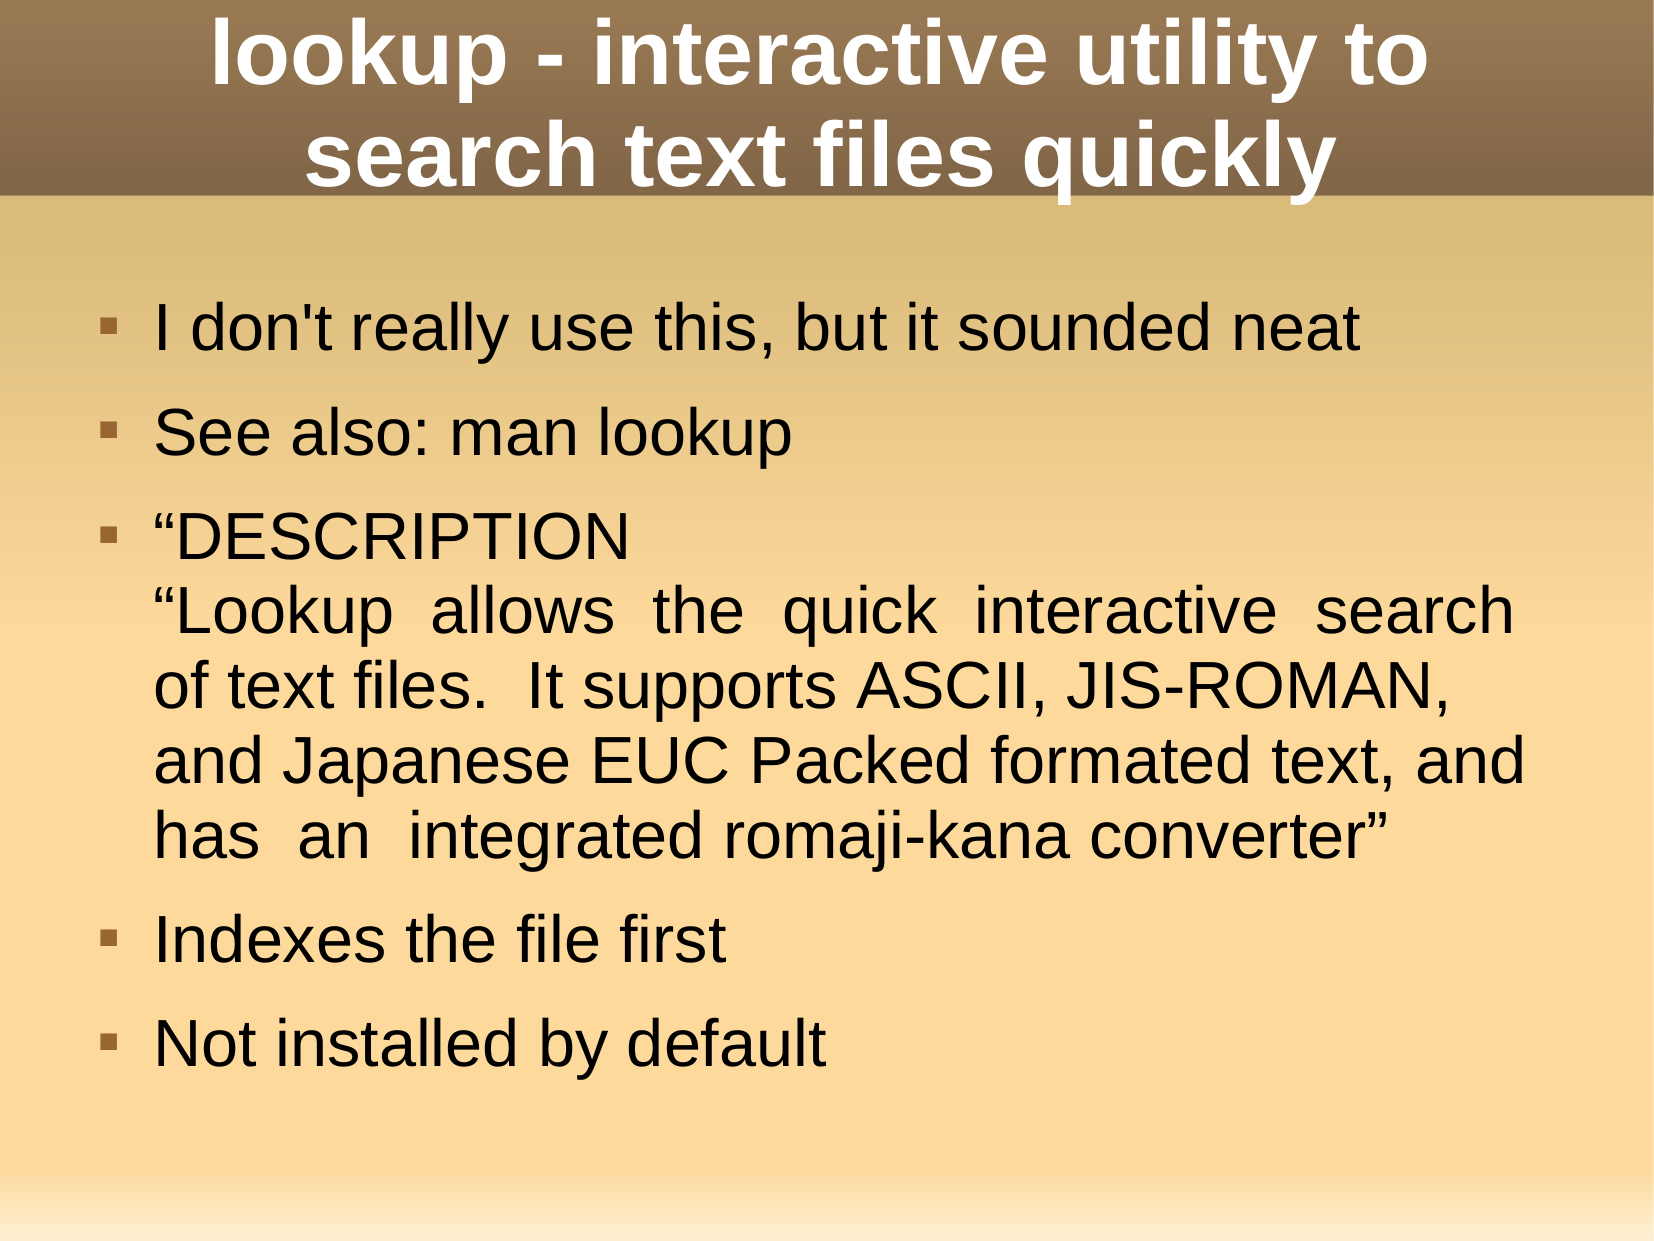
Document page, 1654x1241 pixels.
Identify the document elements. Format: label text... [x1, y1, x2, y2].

title lookup - interactive utility to search text files quickly [76, 1, 1565, 207]
list I don't really use this, but it sounded neat See also: man lookup “DESCRIPTION “Lookup allows the quick interactive search of text files. It supports ASCII, JIS-ROMAN, and Japanese EUC Packed formated text, and has an integrated romaji-kana converter” Indexes the file first Not installed by default [82, 290, 1571, 1094]
picture [0, 0, 1654, 1241]
